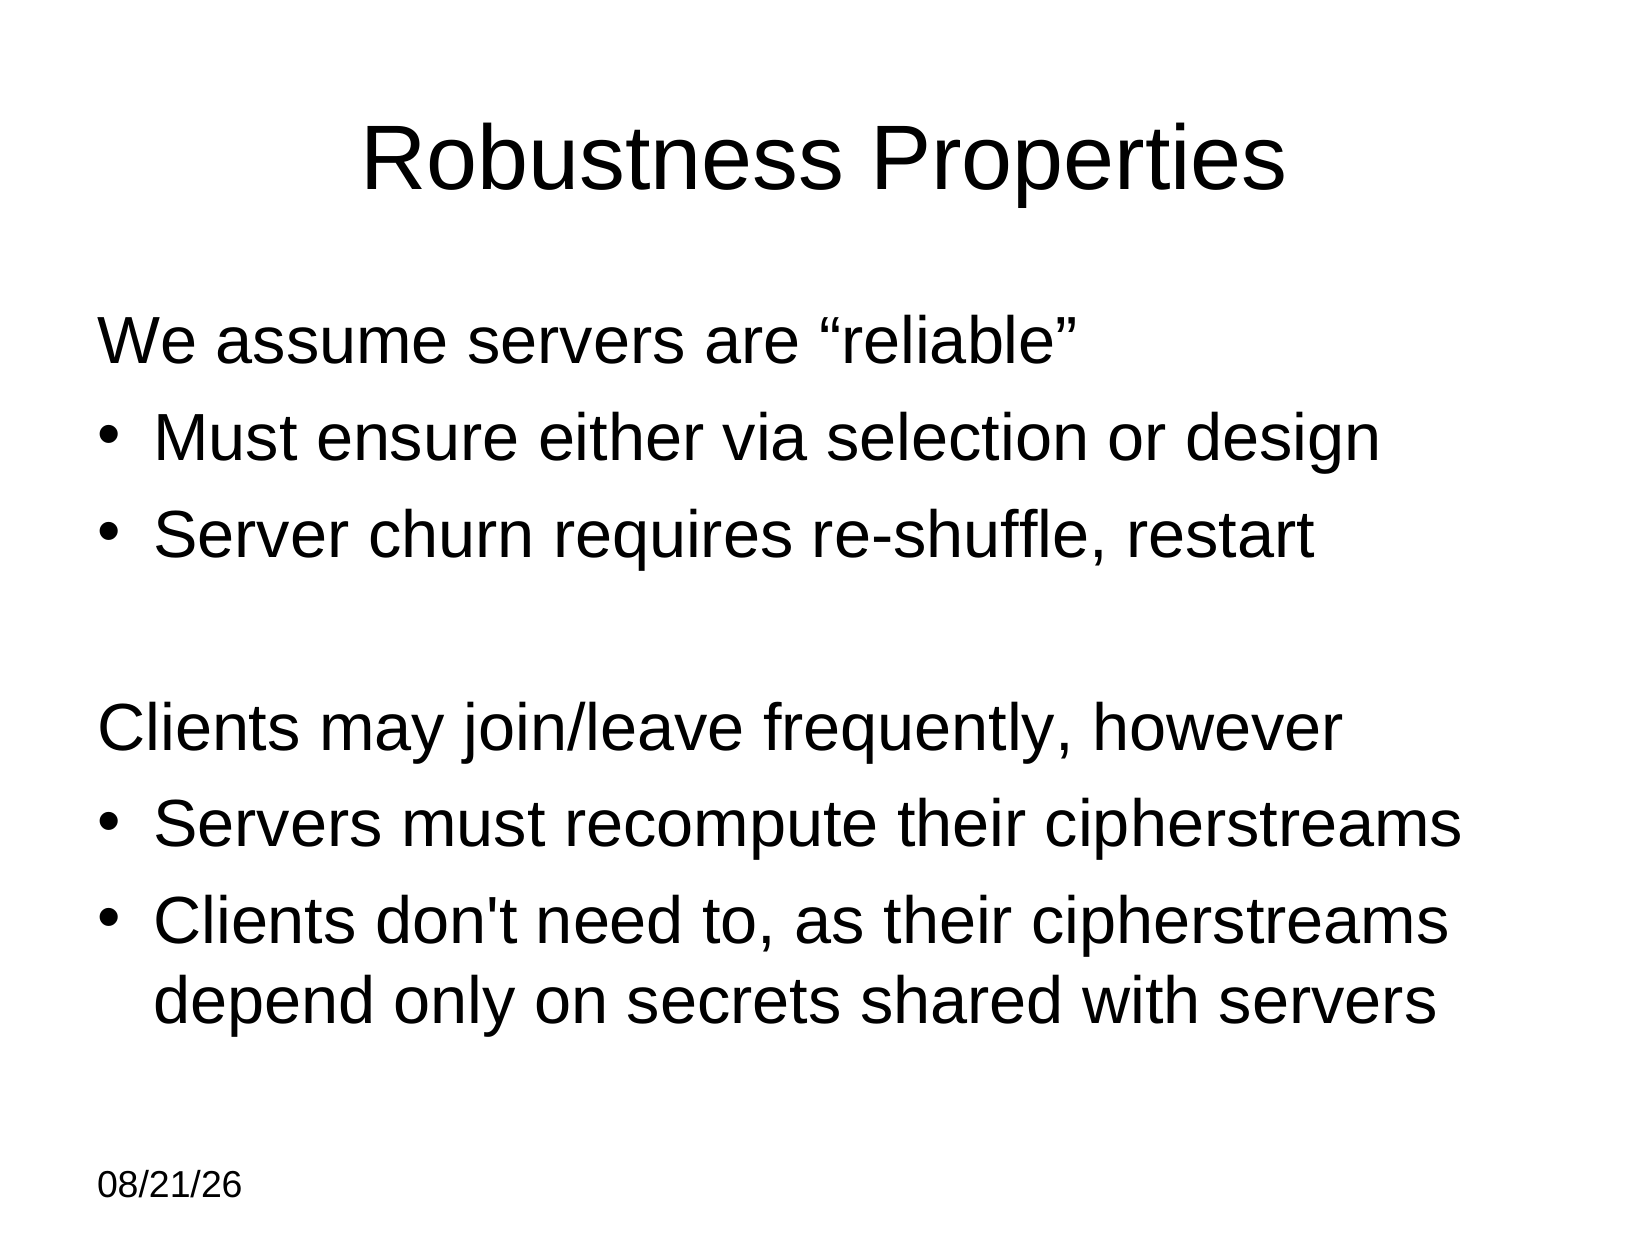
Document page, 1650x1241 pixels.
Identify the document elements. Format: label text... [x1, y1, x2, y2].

title Robustness Properties [82, 49, 1568, 257]
list We assume servers are “reliable” Must ensure either via selection or design Server churn requires re-shuffle, restart Clients may join/leave frequently, however Servers must recompute their cipherstreams Clients don't need to, as their cipherstreams depend only on secrets shared with servers [82, 289, 1568, 1109]
